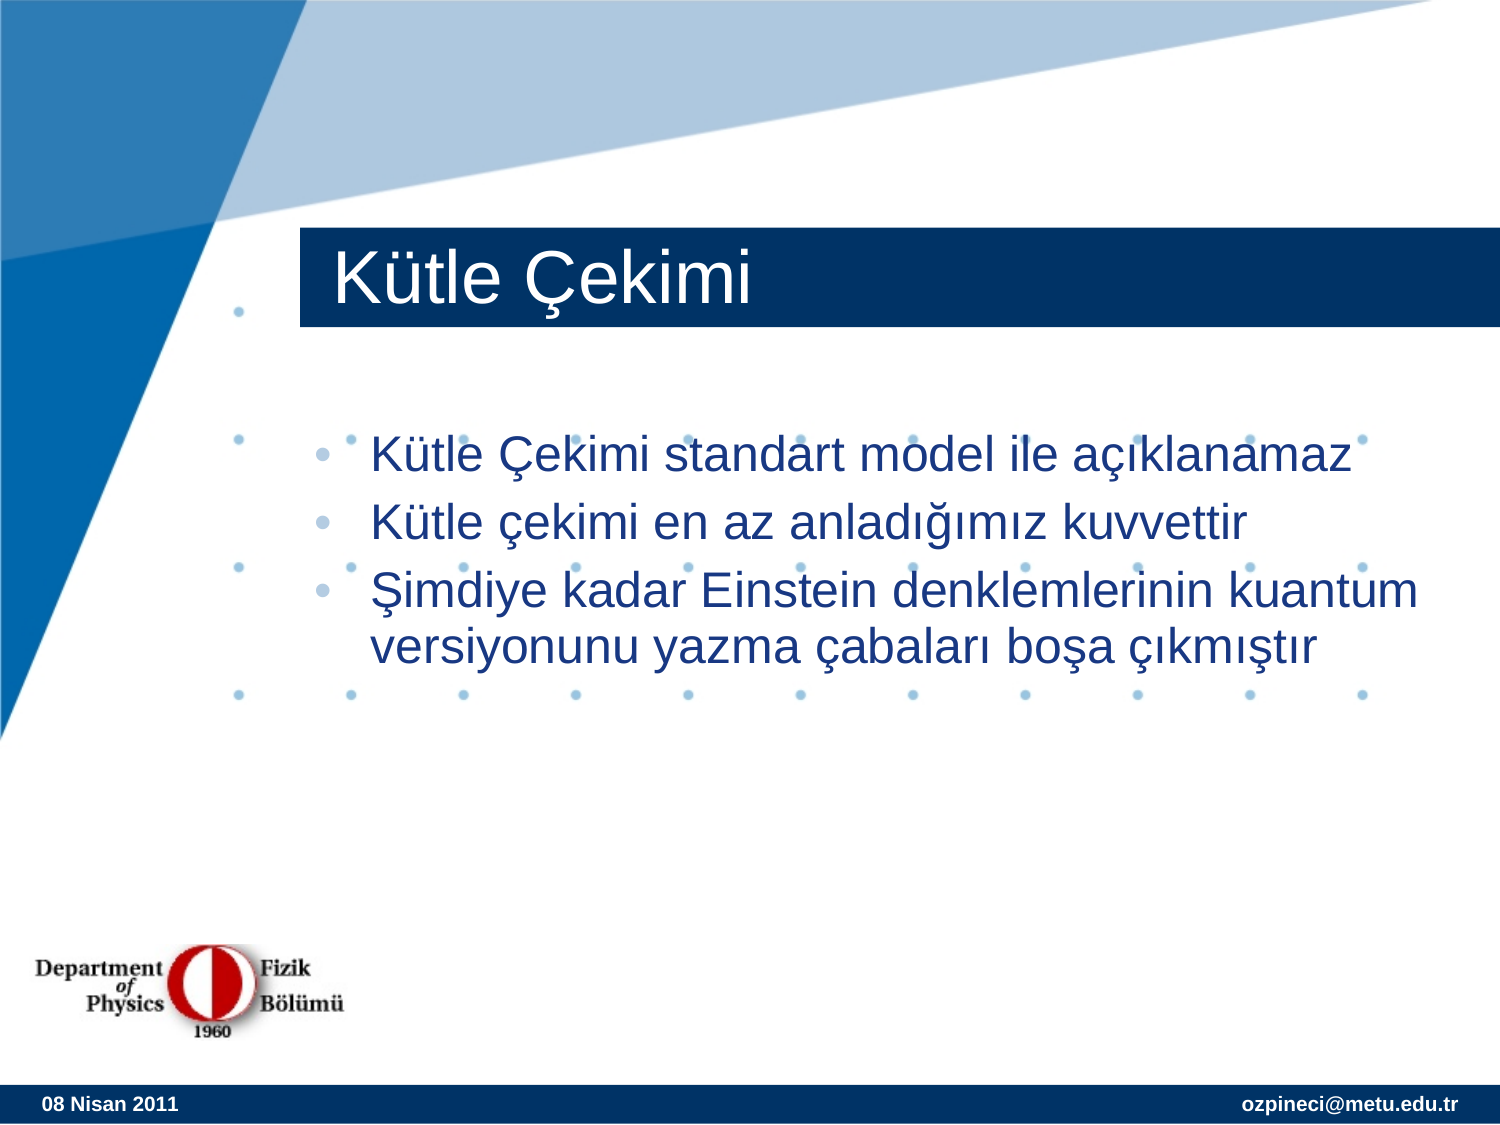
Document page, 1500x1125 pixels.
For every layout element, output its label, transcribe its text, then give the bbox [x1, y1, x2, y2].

title Kütle Çekimi [300, 227, 1500, 328]
picture [29, 944, 394, 1041]
picture [0, 0, 1500, 842]
list Kütle Çekimi standart model ile açıklanamaz Kütle çekimi en az anladığımız kuvvettir Şimdiye kadar Einstein denklemlerinin kuantum versiyonunu yazma çabaları boşa çıkmıştır [299, 350, 1475, 1013]
